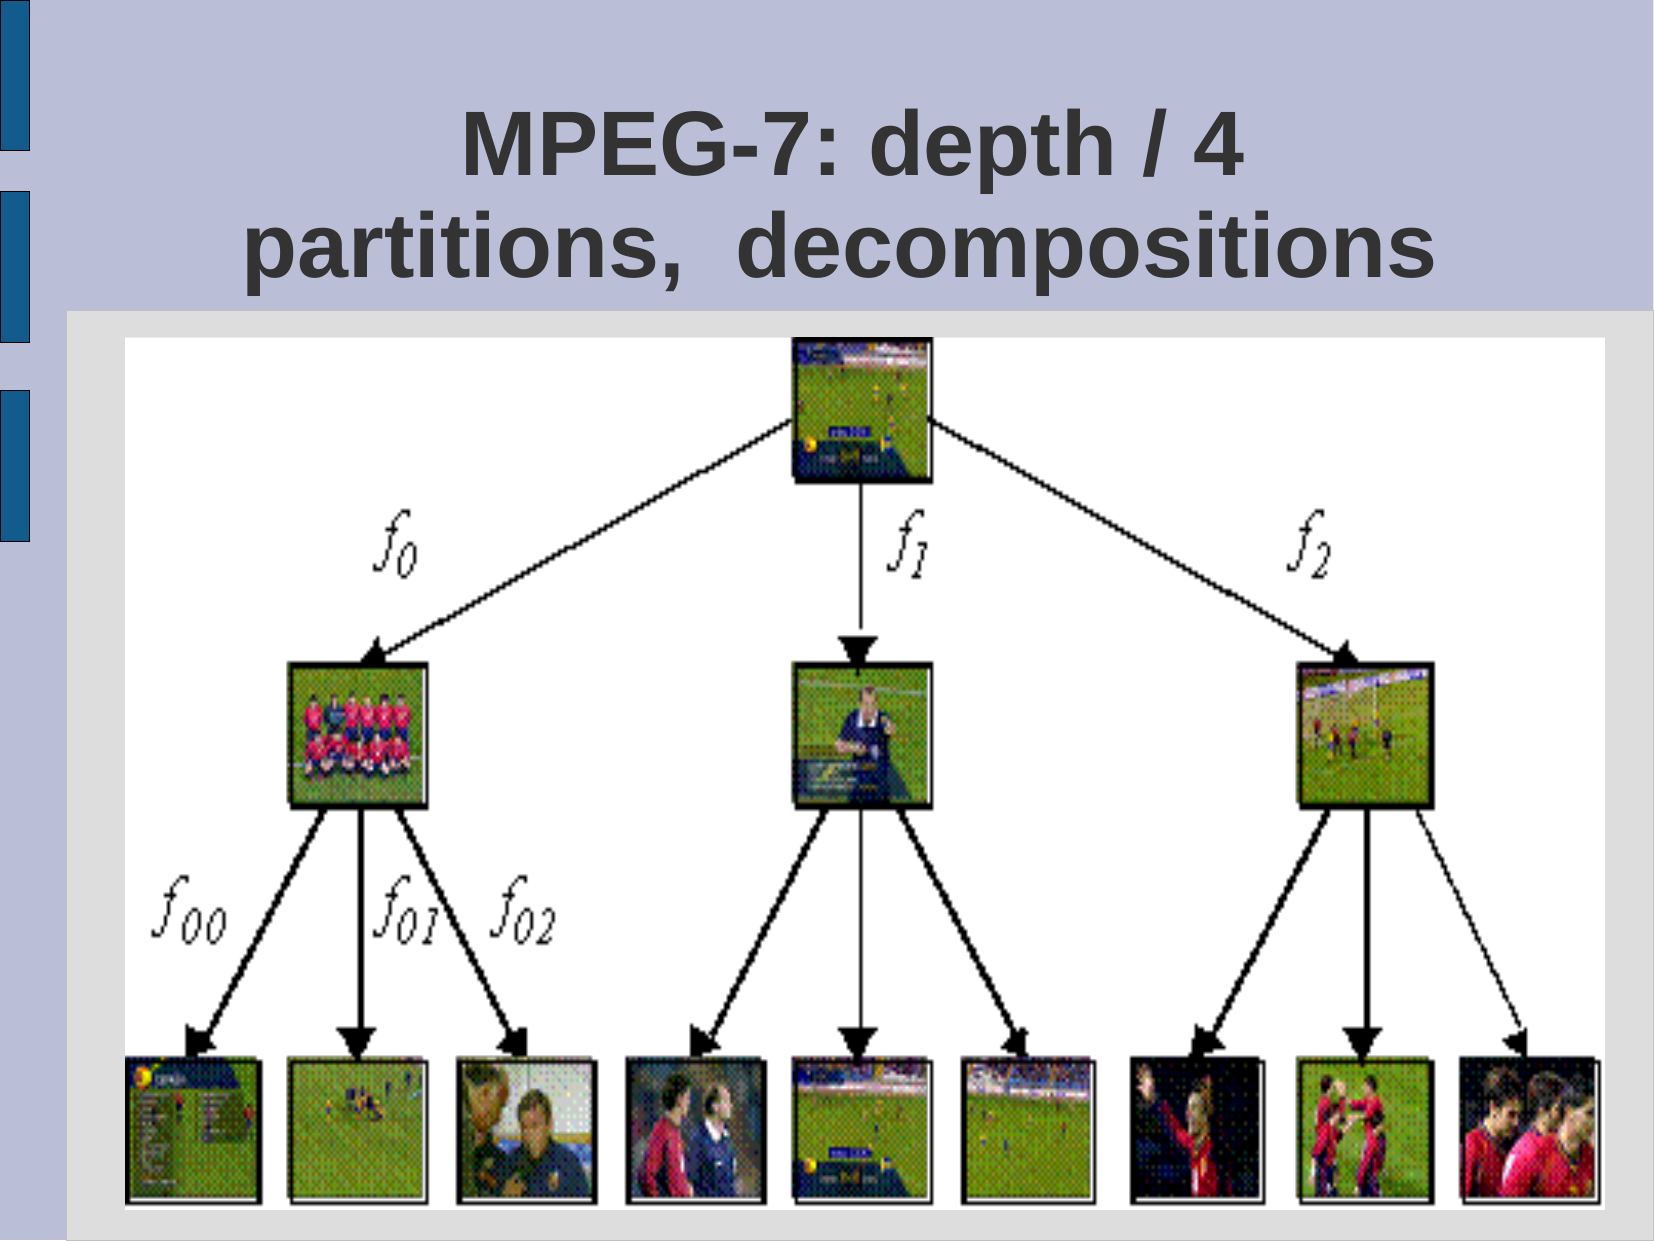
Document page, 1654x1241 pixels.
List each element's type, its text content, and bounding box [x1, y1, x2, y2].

title MPEG-7: depth / 4 partitions, decompositions [121, 76, 1585, 313]
picture [125, 337, 1605, 1210]
